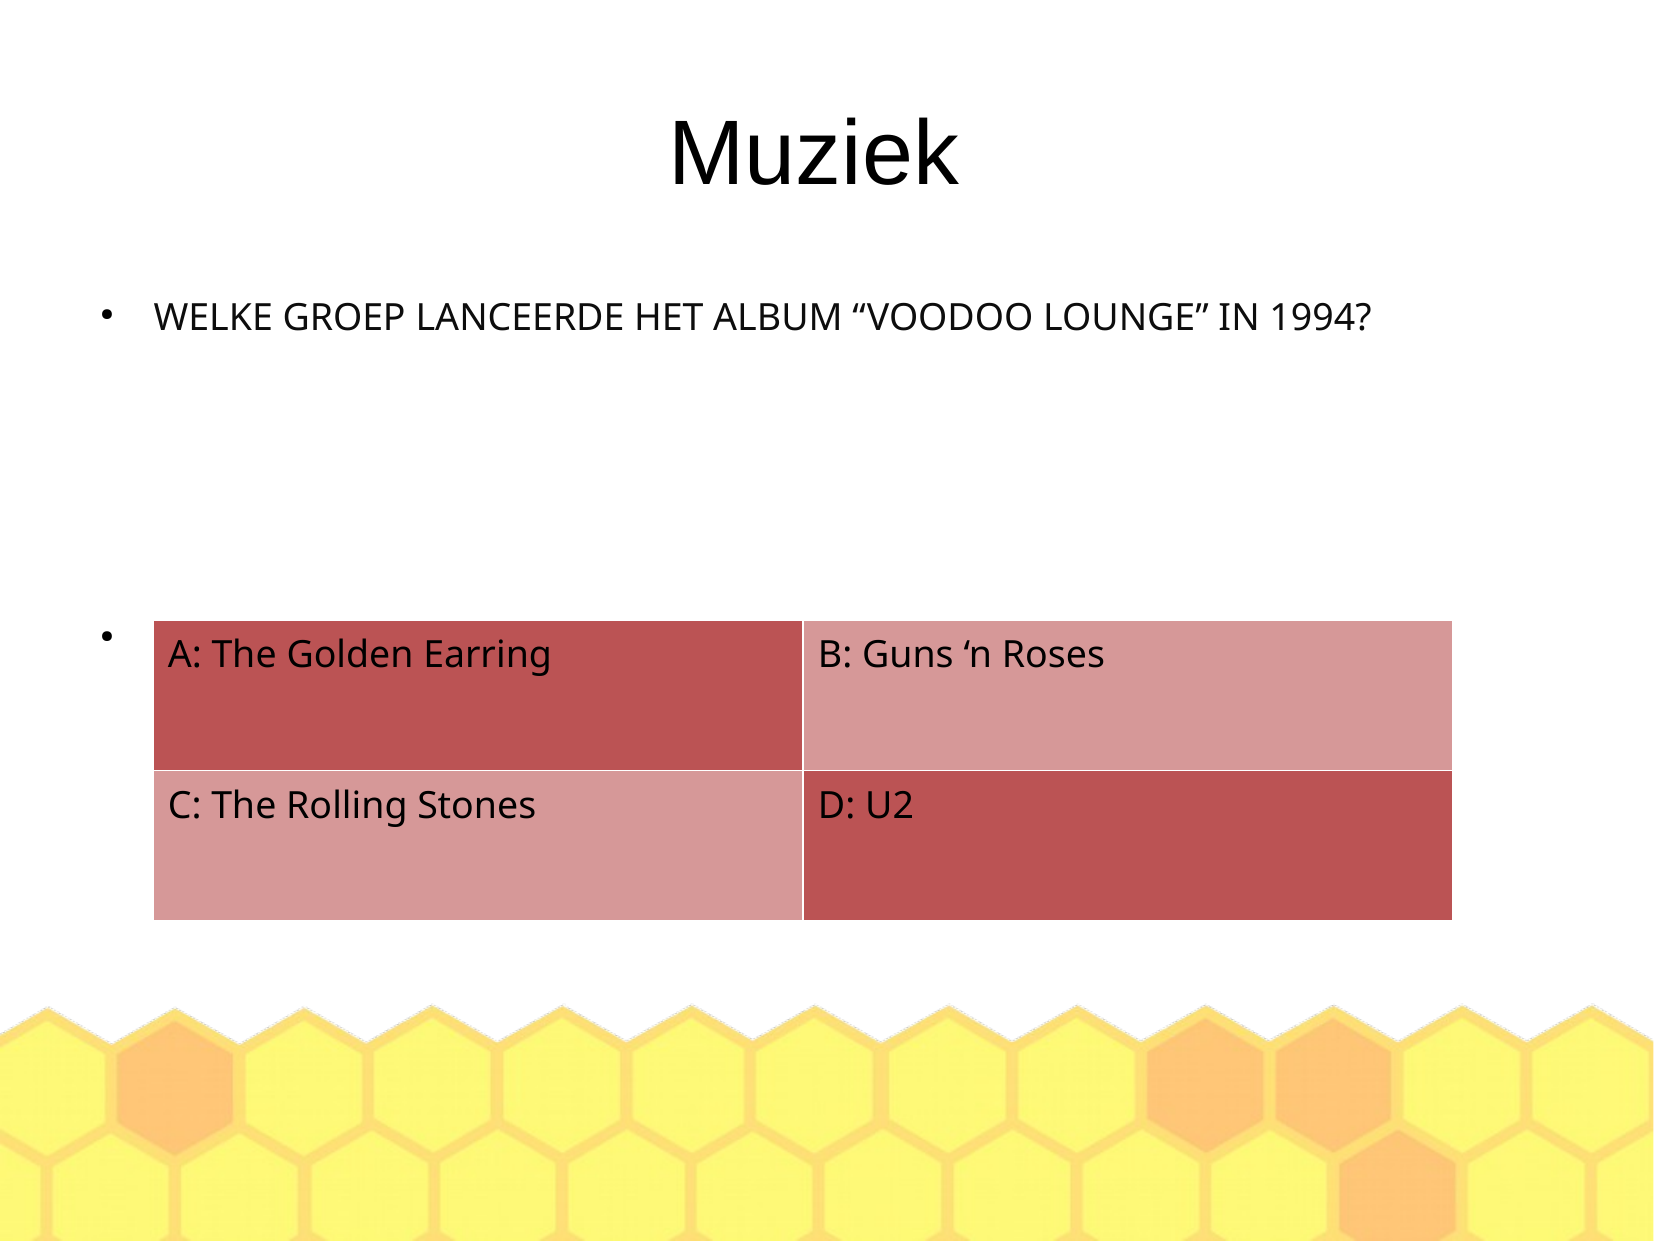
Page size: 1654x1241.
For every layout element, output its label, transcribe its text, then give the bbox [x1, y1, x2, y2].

table_header B: Guns ‘n Roses [804, 621, 1452, 770]
table_cell C: The Rolling Stones [154, 771, 802, 920]
list Welke groep lanceerde het album “Voodoo Lounge” in 1994? [82, 290, 1571, 1010]
table_cell D: U2 [804, 771, 1452, 920]
table_header A: The Golden Earring [154, 621, 802, 770]
title Muziek [82, 49, 1571, 257]
picture [0, 1001, 1654, 1241]
